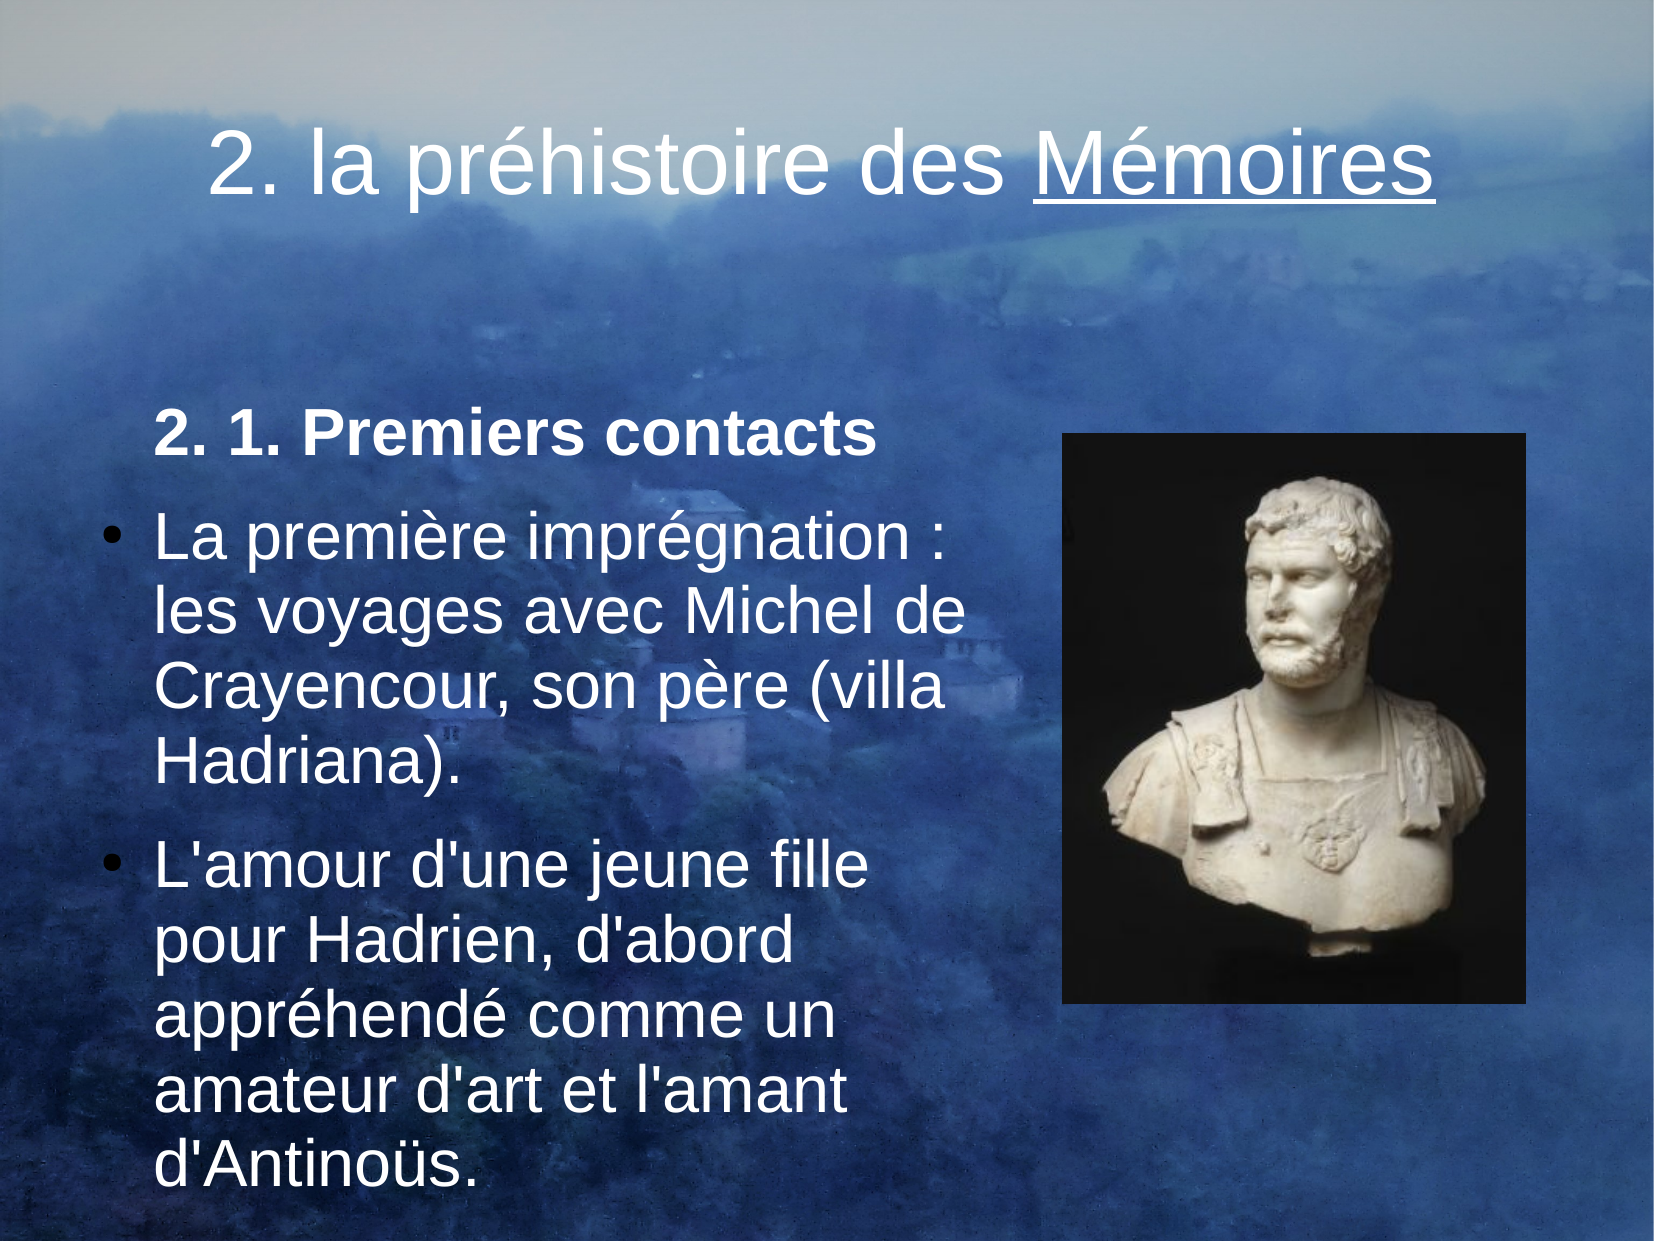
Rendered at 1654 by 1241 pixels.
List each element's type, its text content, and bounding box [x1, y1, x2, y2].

list 2. 1. Premiers contacts La première imprégnation : les voyages avec Michel de Crayencour, son père (villa Hadriana). L'amour d'une jeune fille pour Hadrien, d'abord appréhendé comme un amateur d'art et l'amant d'Antinoüs. [82, 290, 975, 1202]
picture [0, 0, 1654, 1241]
title 2. la préhistoire des Mémoires [76, 59, 1565, 267]
